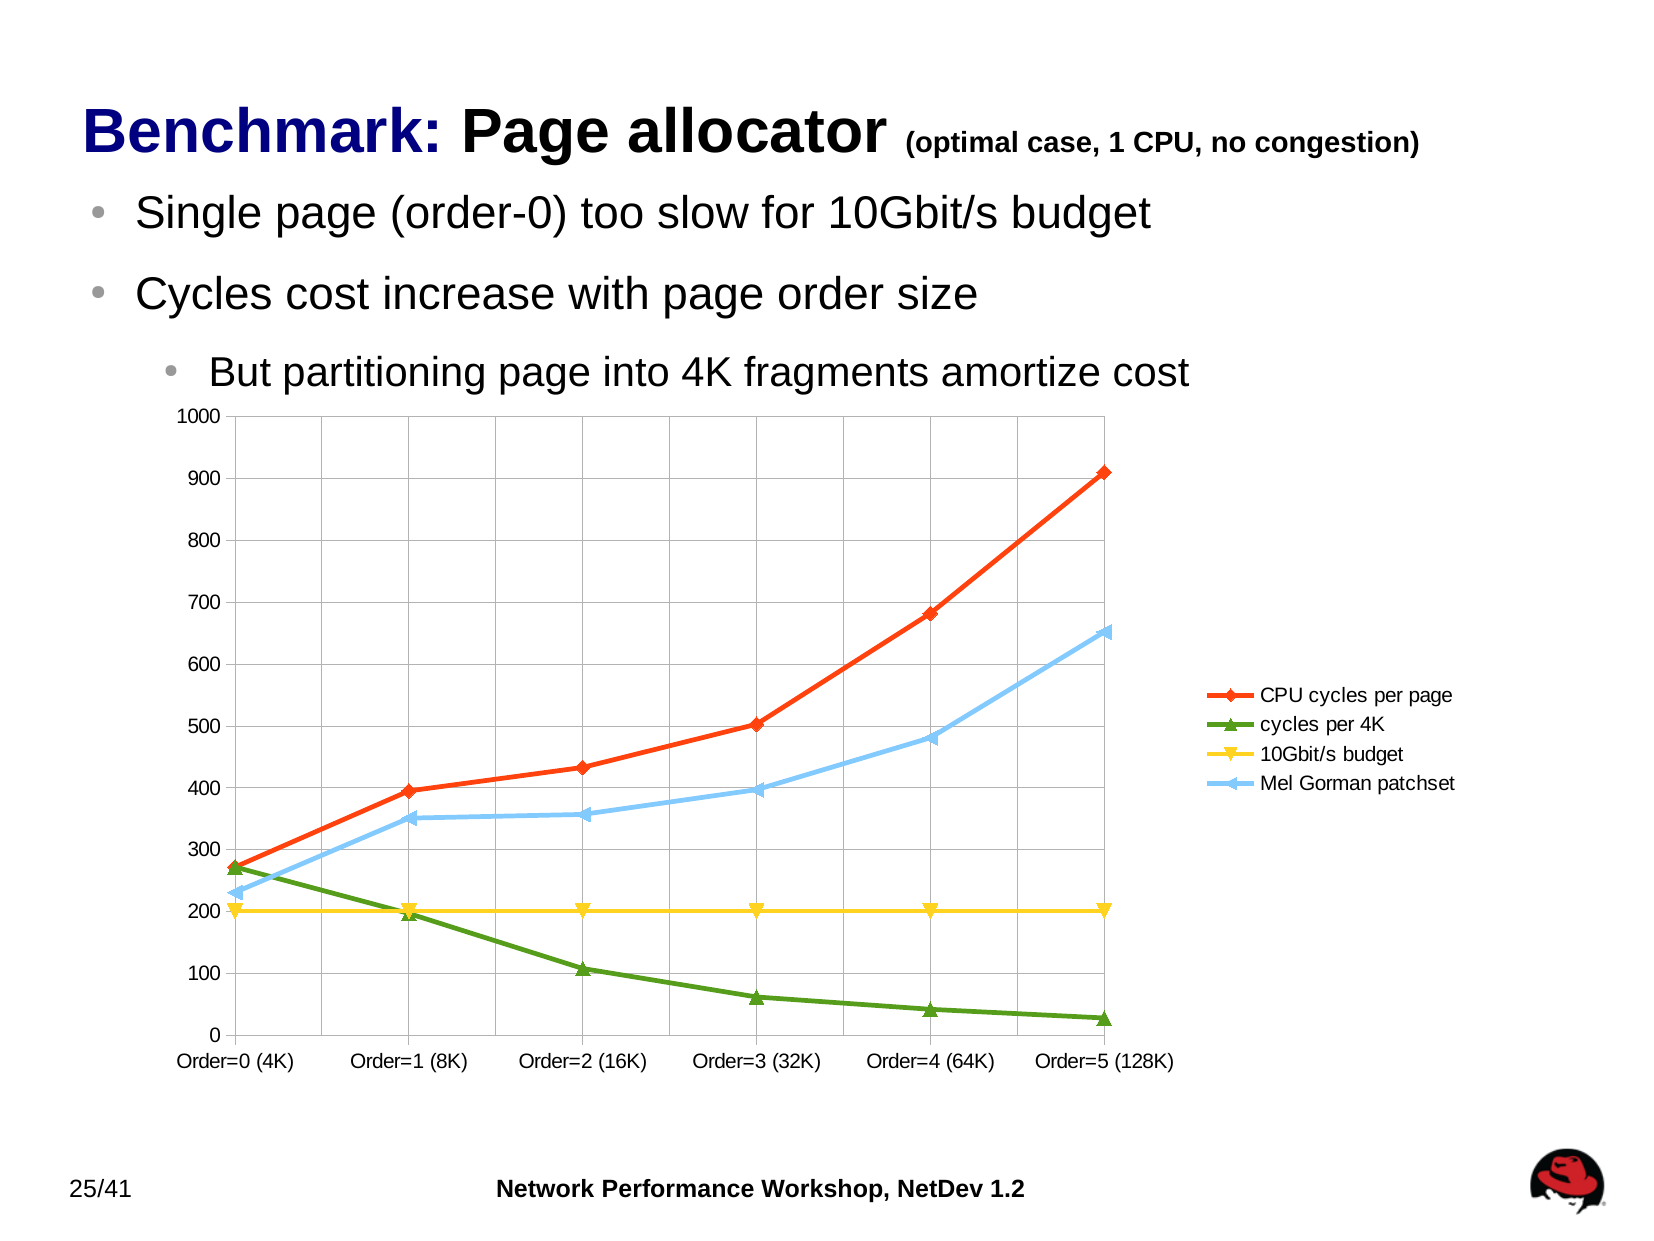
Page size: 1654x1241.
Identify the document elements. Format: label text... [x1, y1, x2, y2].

list Single page (order-0) too slow for 10Gbit/s budget Cycles cost increase with page order size But partitioning page into 4K fragments amortize cost [75, 187, 1563, 468]
picture [1529, 1146, 1612, 1224]
title Benchmark: Page allocator (optimal case, 1 CPU, no congestion) [82, 37, 1571, 226]
chart [150, 468, 1475, 1088]
